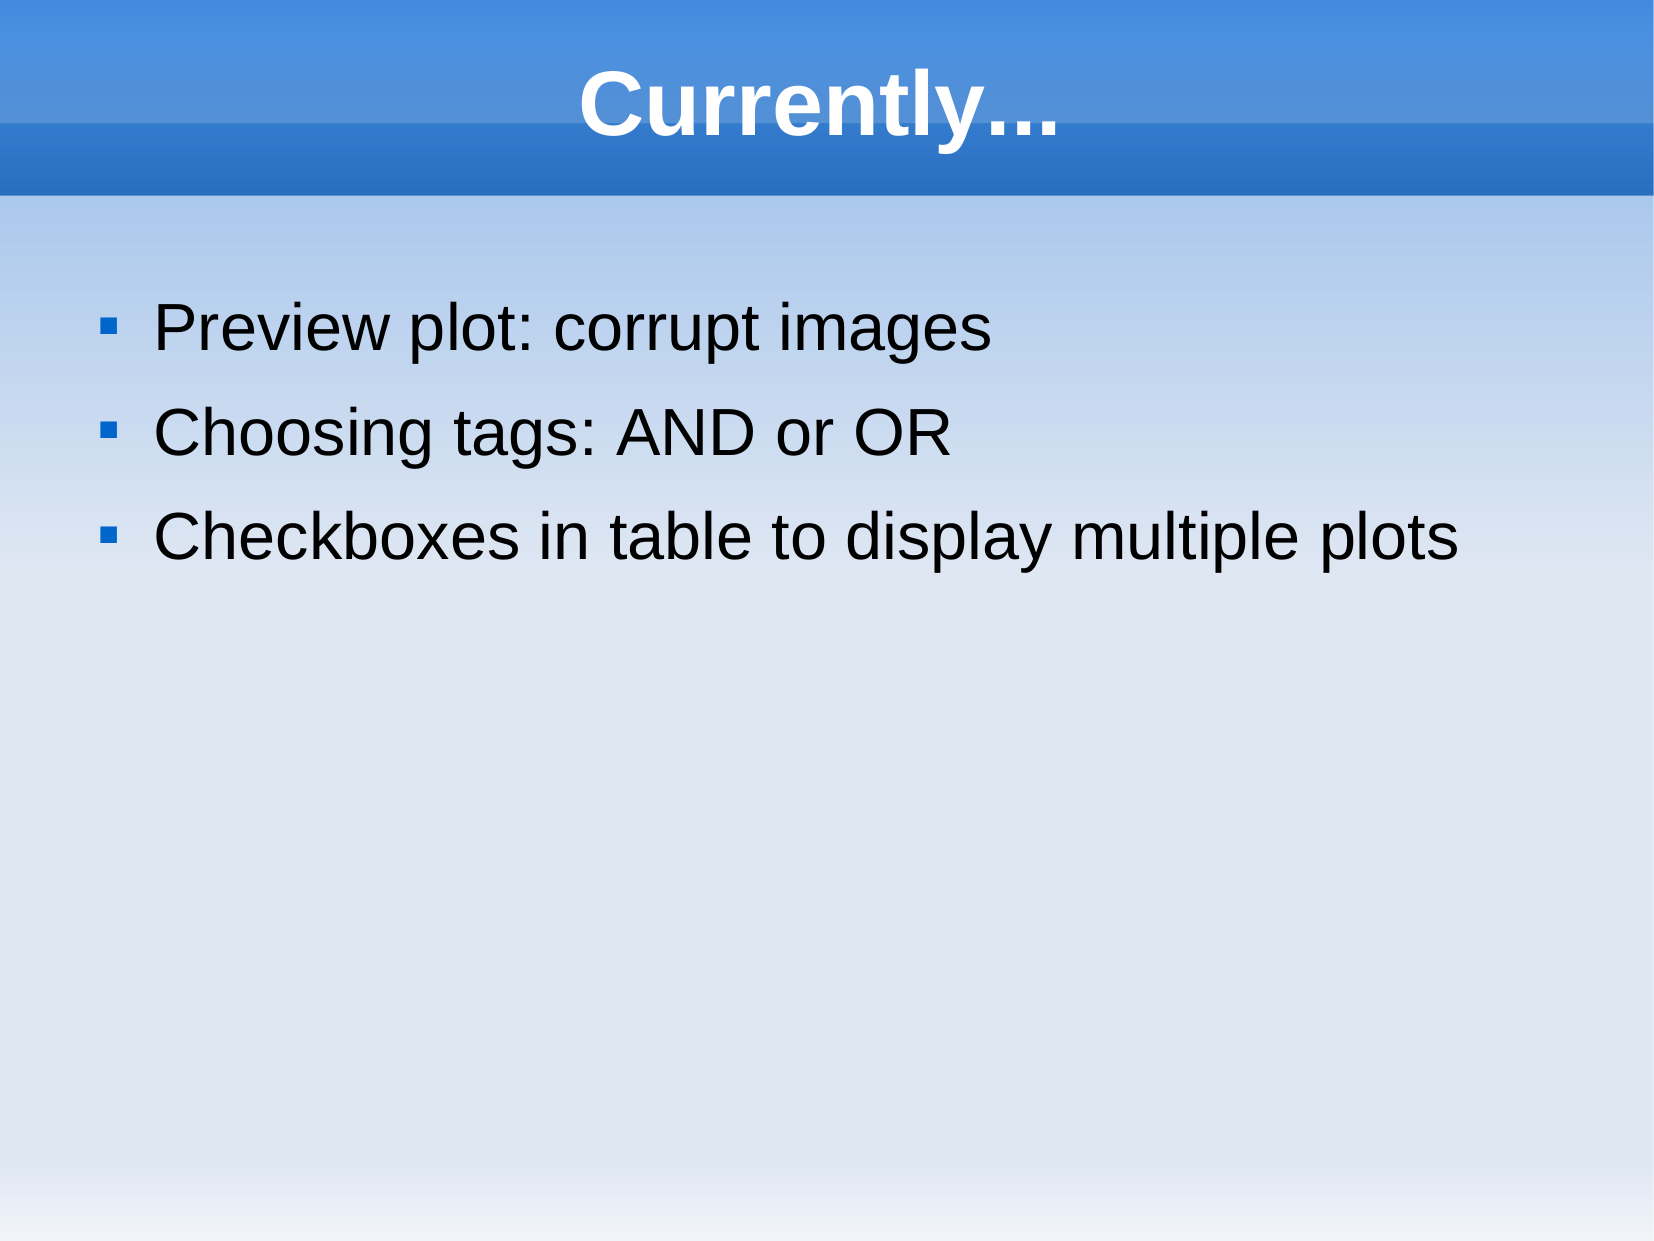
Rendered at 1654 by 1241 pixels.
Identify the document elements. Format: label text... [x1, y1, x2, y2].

title Currently... [76, 0, 1565, 208]
picture [0, 0, 1654, 1241]
list Preview plot: corrupt images Choosing tags: AND or OR Checkboxes in table to display multiple plots [82, 290, 1571, 1109]
